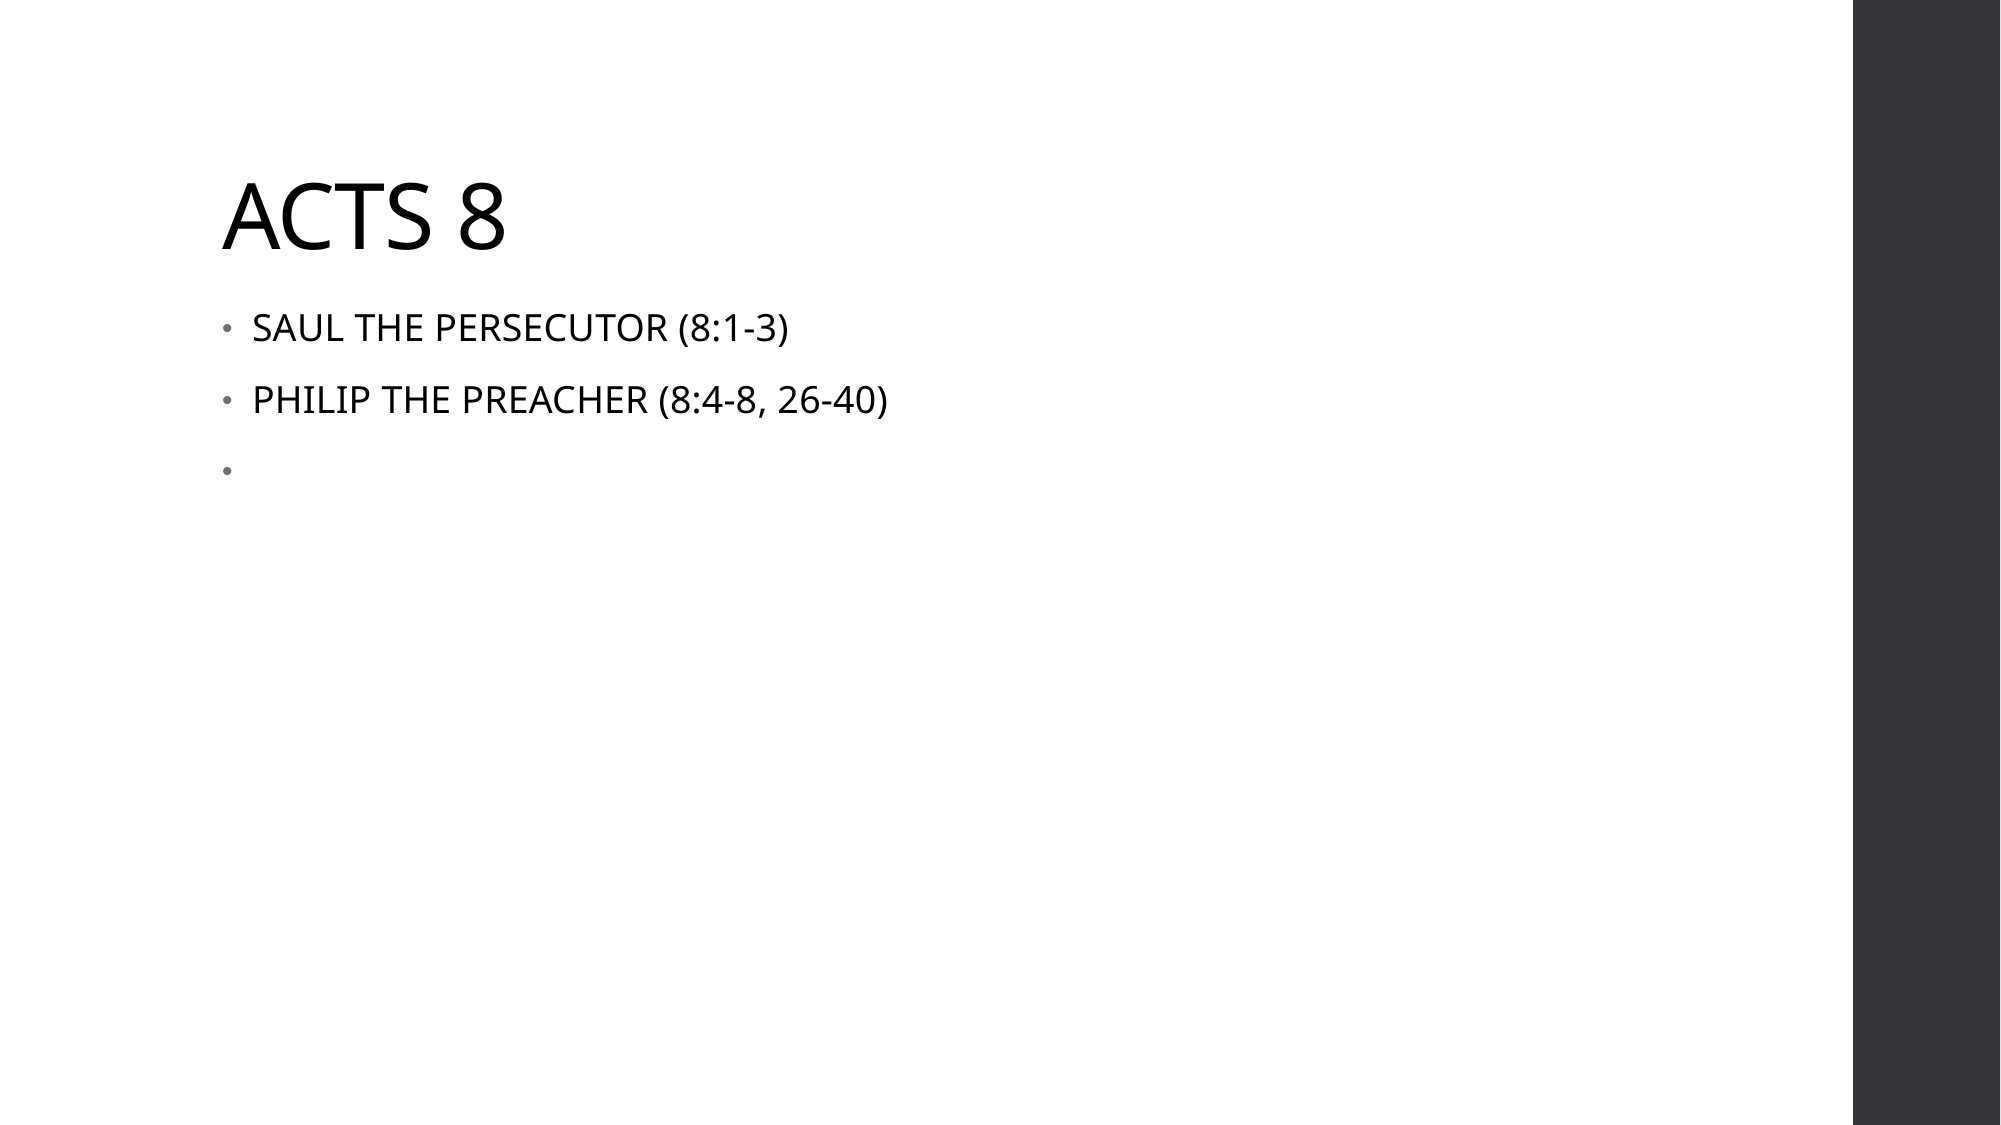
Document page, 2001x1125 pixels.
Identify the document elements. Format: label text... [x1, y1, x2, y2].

title ACTS 8 [206, 60, 1797, 278]
list SAUL THE PERSECUTOR (8:1-3) PHILIP THE PREACHER (8:4-8, 26-40) [206, 299, 1617, 1014]
